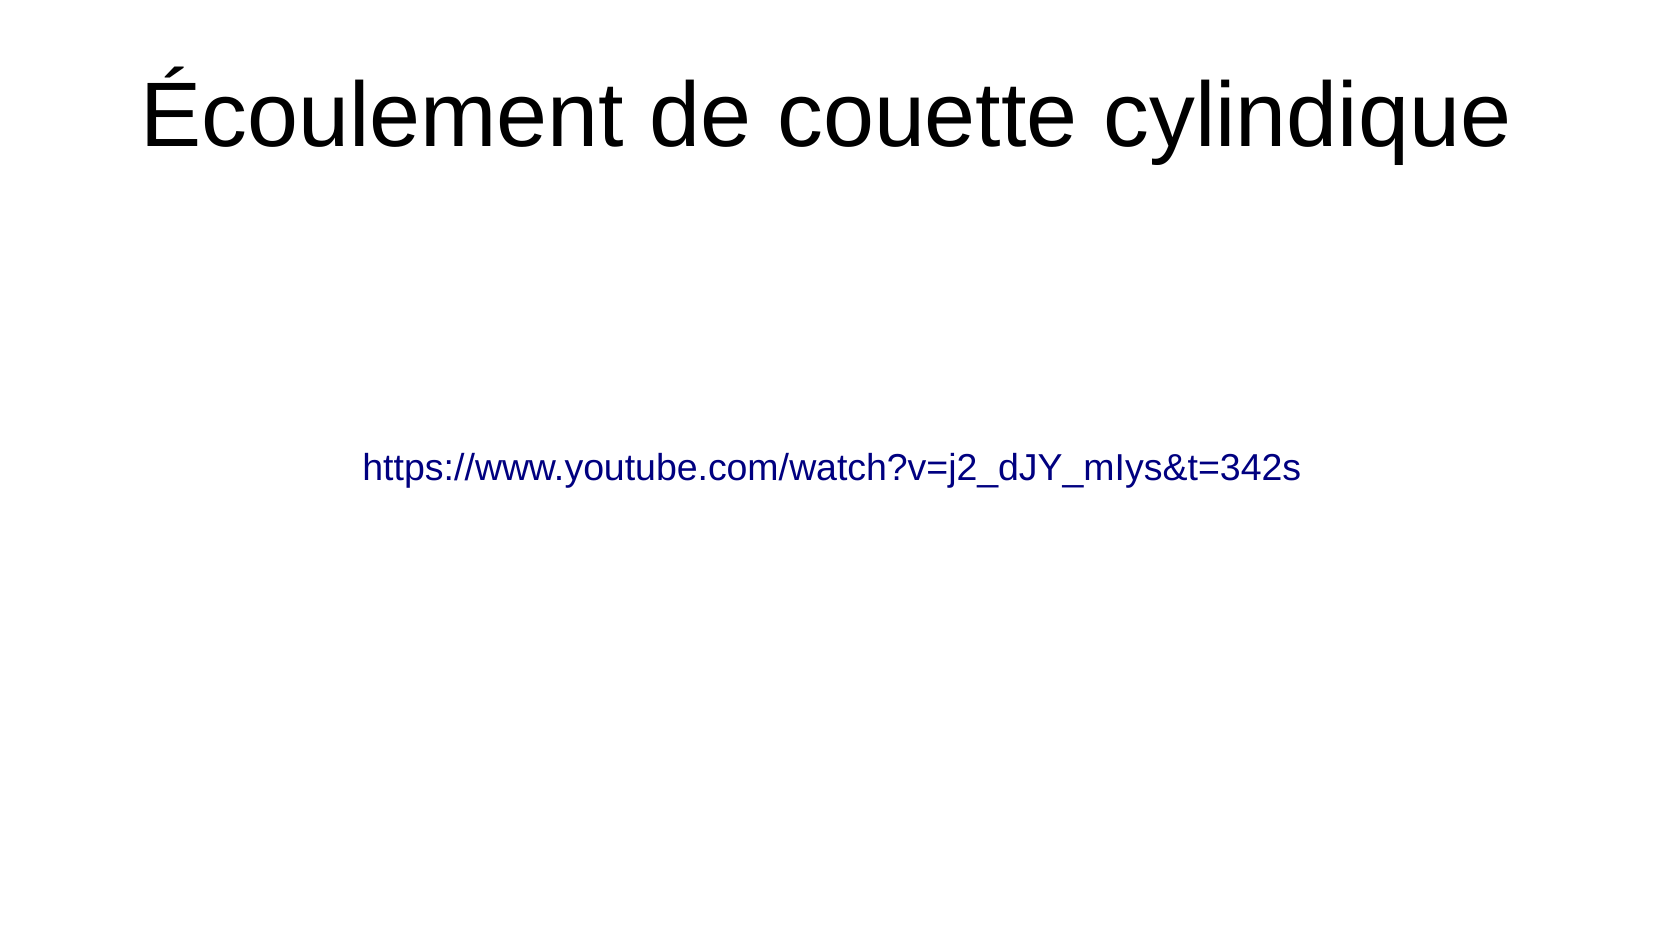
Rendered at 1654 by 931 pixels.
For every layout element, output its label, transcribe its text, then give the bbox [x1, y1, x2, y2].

text_box https://www.youtube.com/watch?v=j2_dJY_mIys&t=342s [347, 439, 1317, 539]
title Écoulement de couette cylindique [82, 37, 1571, 193]
